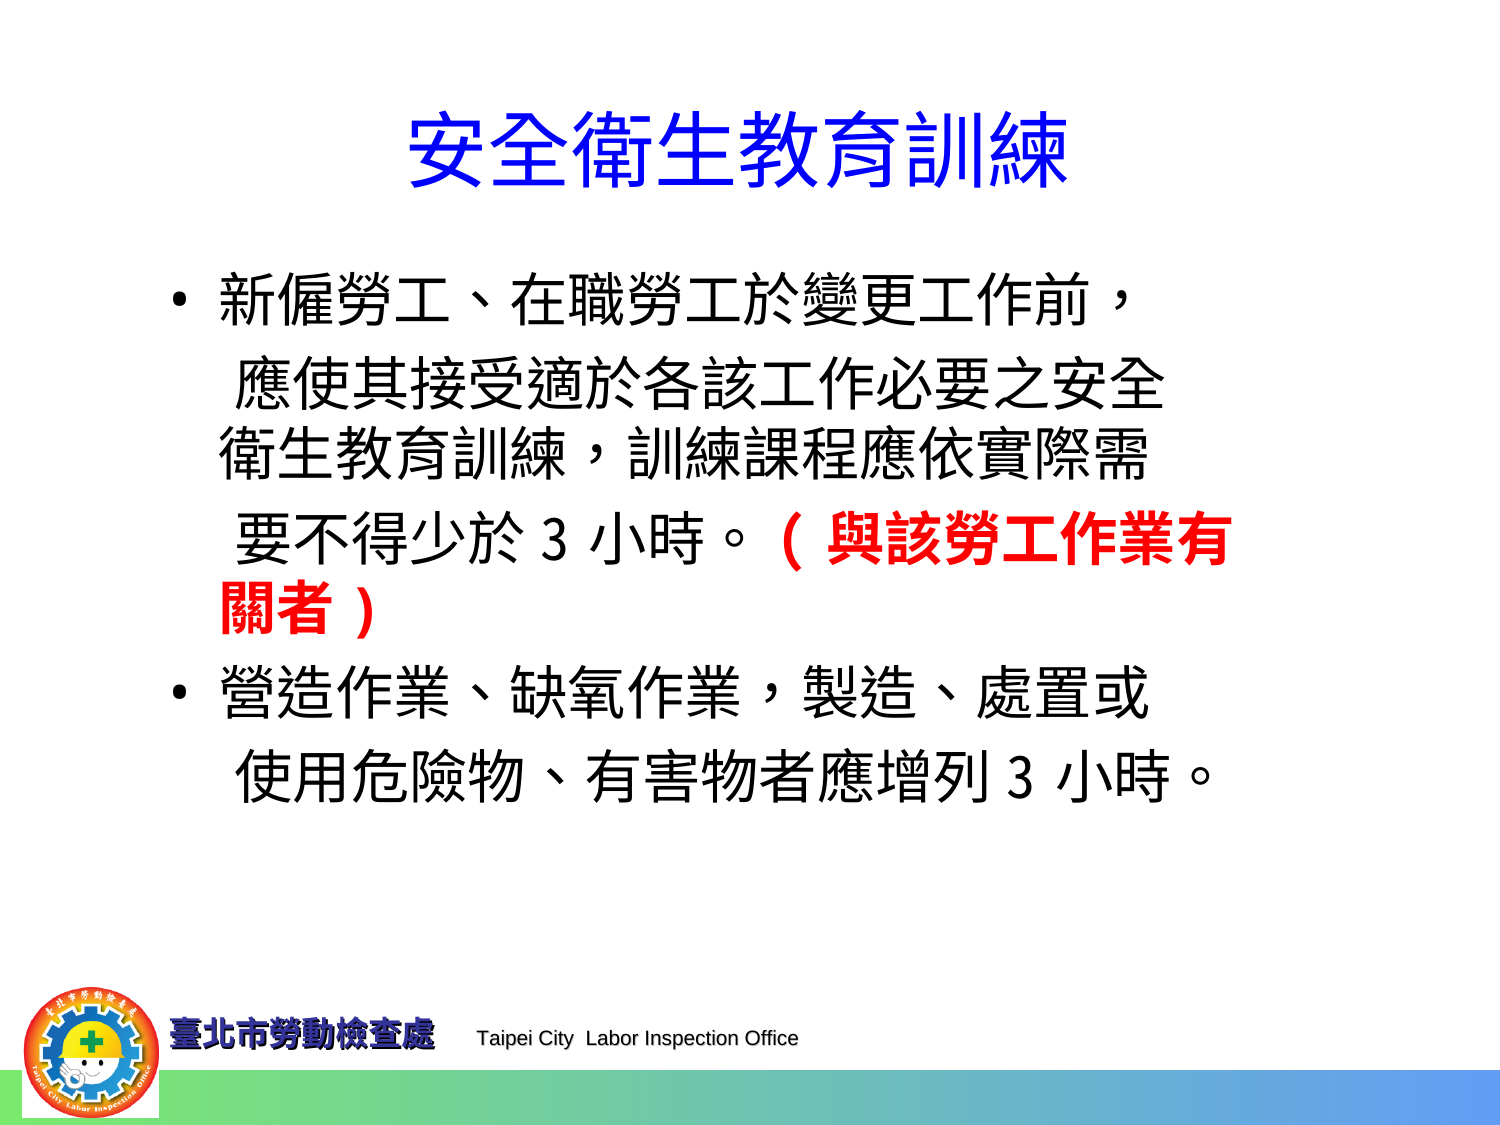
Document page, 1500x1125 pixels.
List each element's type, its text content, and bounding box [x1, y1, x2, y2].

list 新僱勞工、在職勞工於變更工作前， 應使其接受適於各該工作必要之安全 衛生教育訓練，訓練課程應依實際需 要不得少於3小時。(與該勞工作業有 關者) 營造作業、缺氧作業，製造、處置或 使用危險物、有害物者應增列3小時。 [147, 255, 1412, 1043]
picture [22, 987, 159, 1118]
title 安全衛生教育訓練 [100, 90, 1376, 278]
